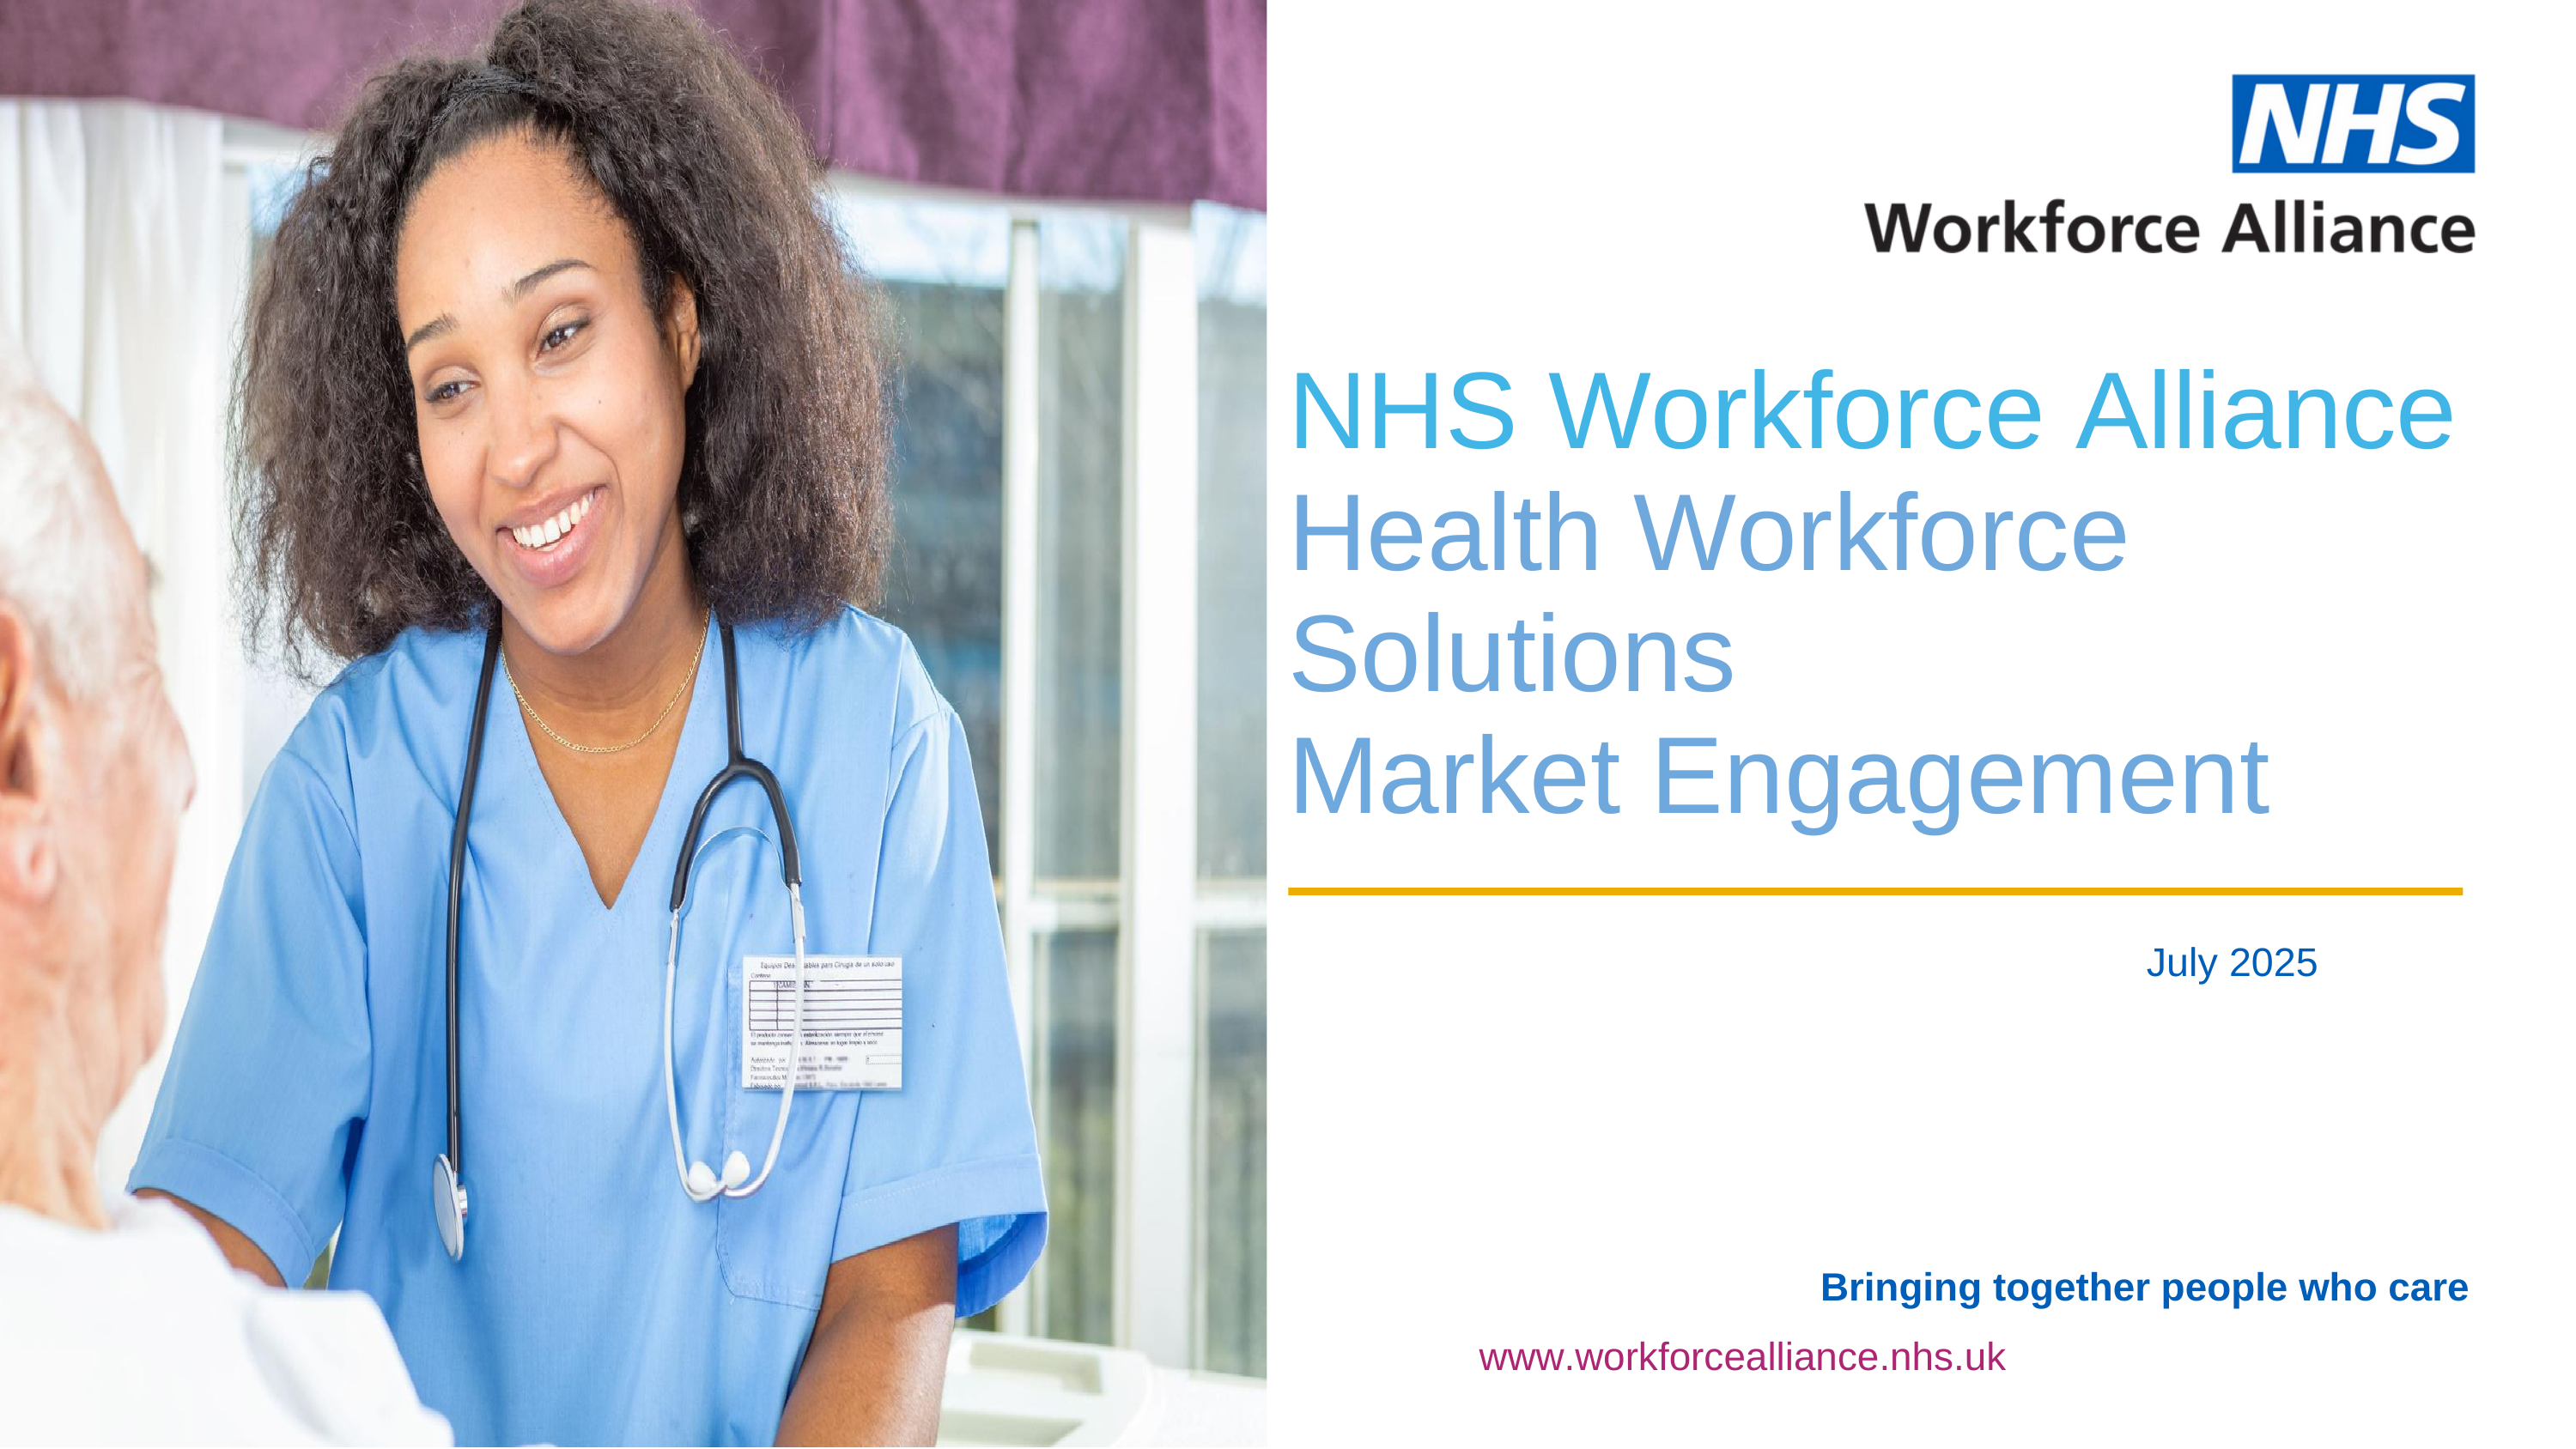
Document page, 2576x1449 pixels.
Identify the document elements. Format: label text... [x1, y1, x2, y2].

text_box www.workforcealliance.nhs.uk [1479, 1314, 2477, 1362]
text_box July 2025 [2146, 919, 2464, 968]
text_box [0, 0, 2576, 1447]
text_box NHS Workforce Alliance Health Workforce Solutions Market Engagement [1288, 350, 2506, 843]
text_box Bringing together people who care [1820, 1245, 2477, 1294]
